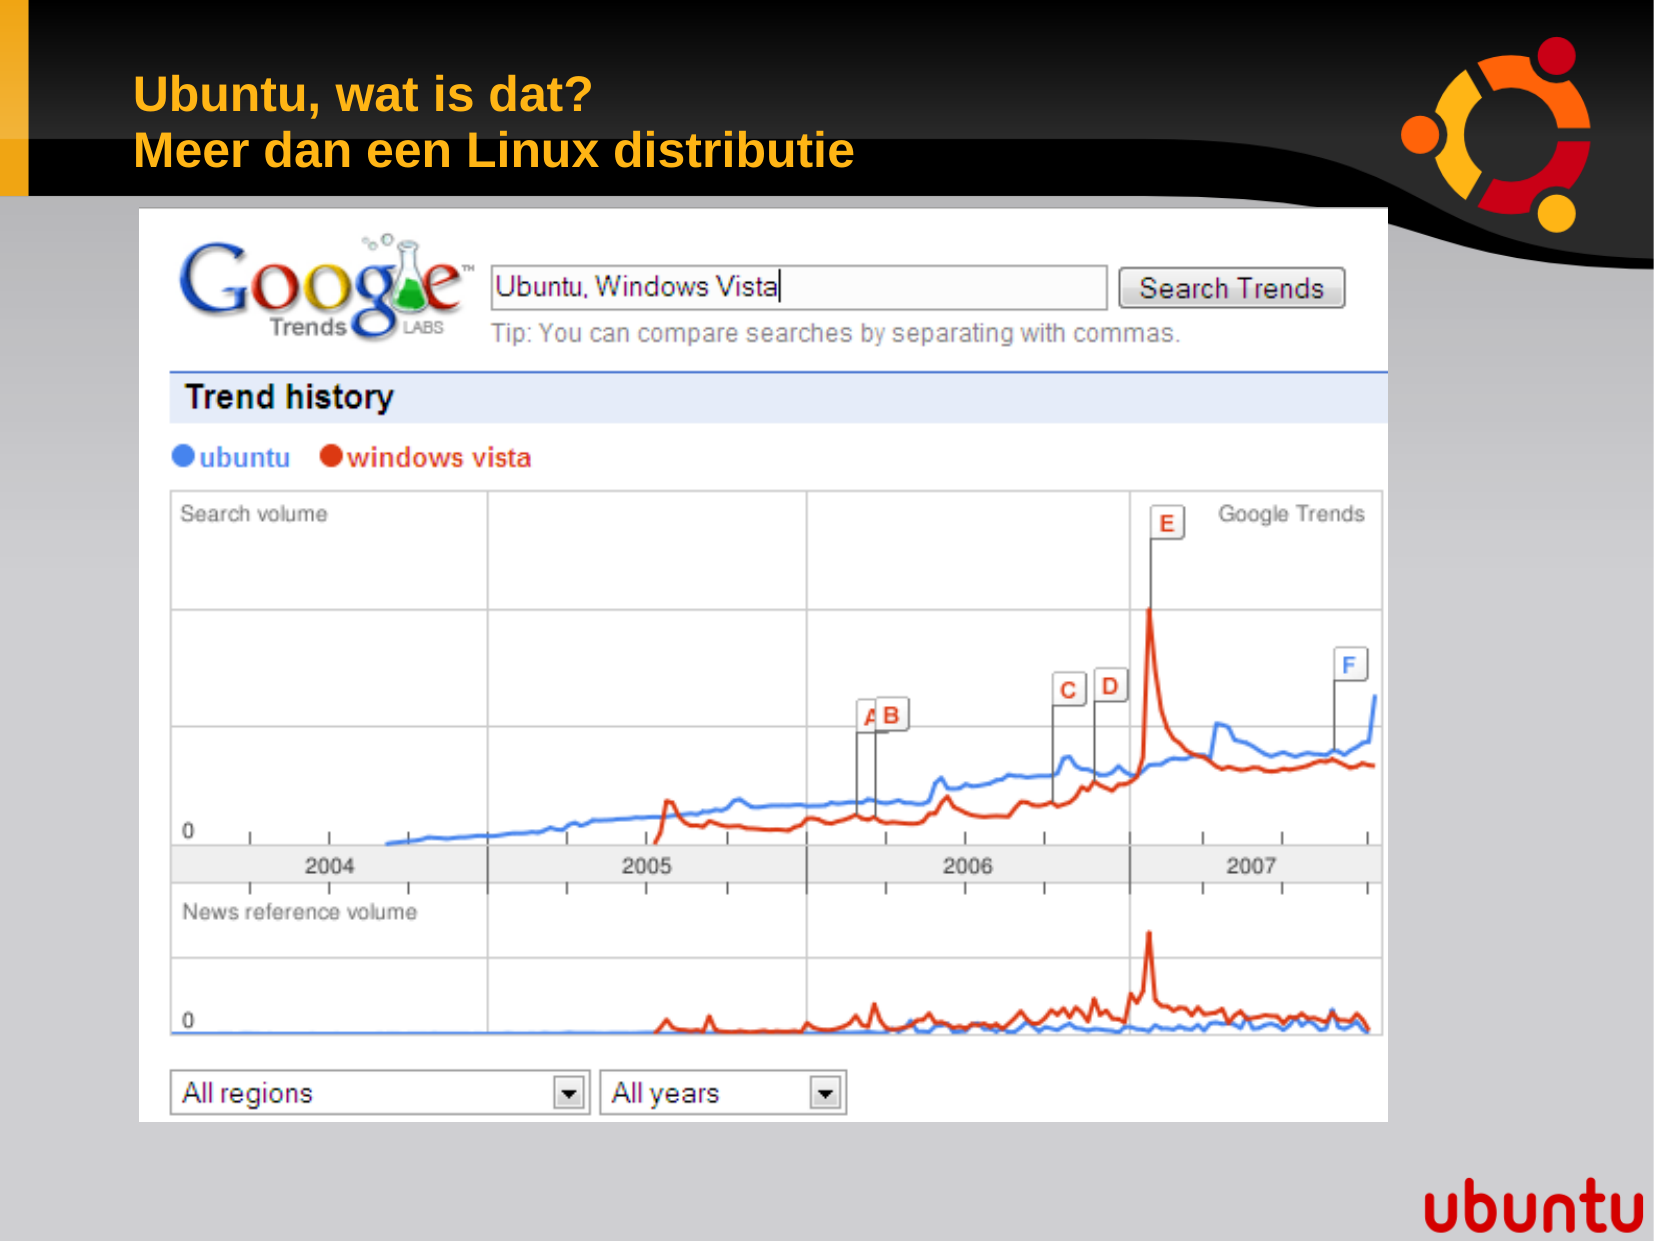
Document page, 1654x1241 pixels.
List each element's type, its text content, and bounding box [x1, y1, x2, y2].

text_box Ubuntu, wat is dat? Meer dan een Linux distributie [118, 59, 1093, 188]
picture [0, 0, 1654, 1241]
